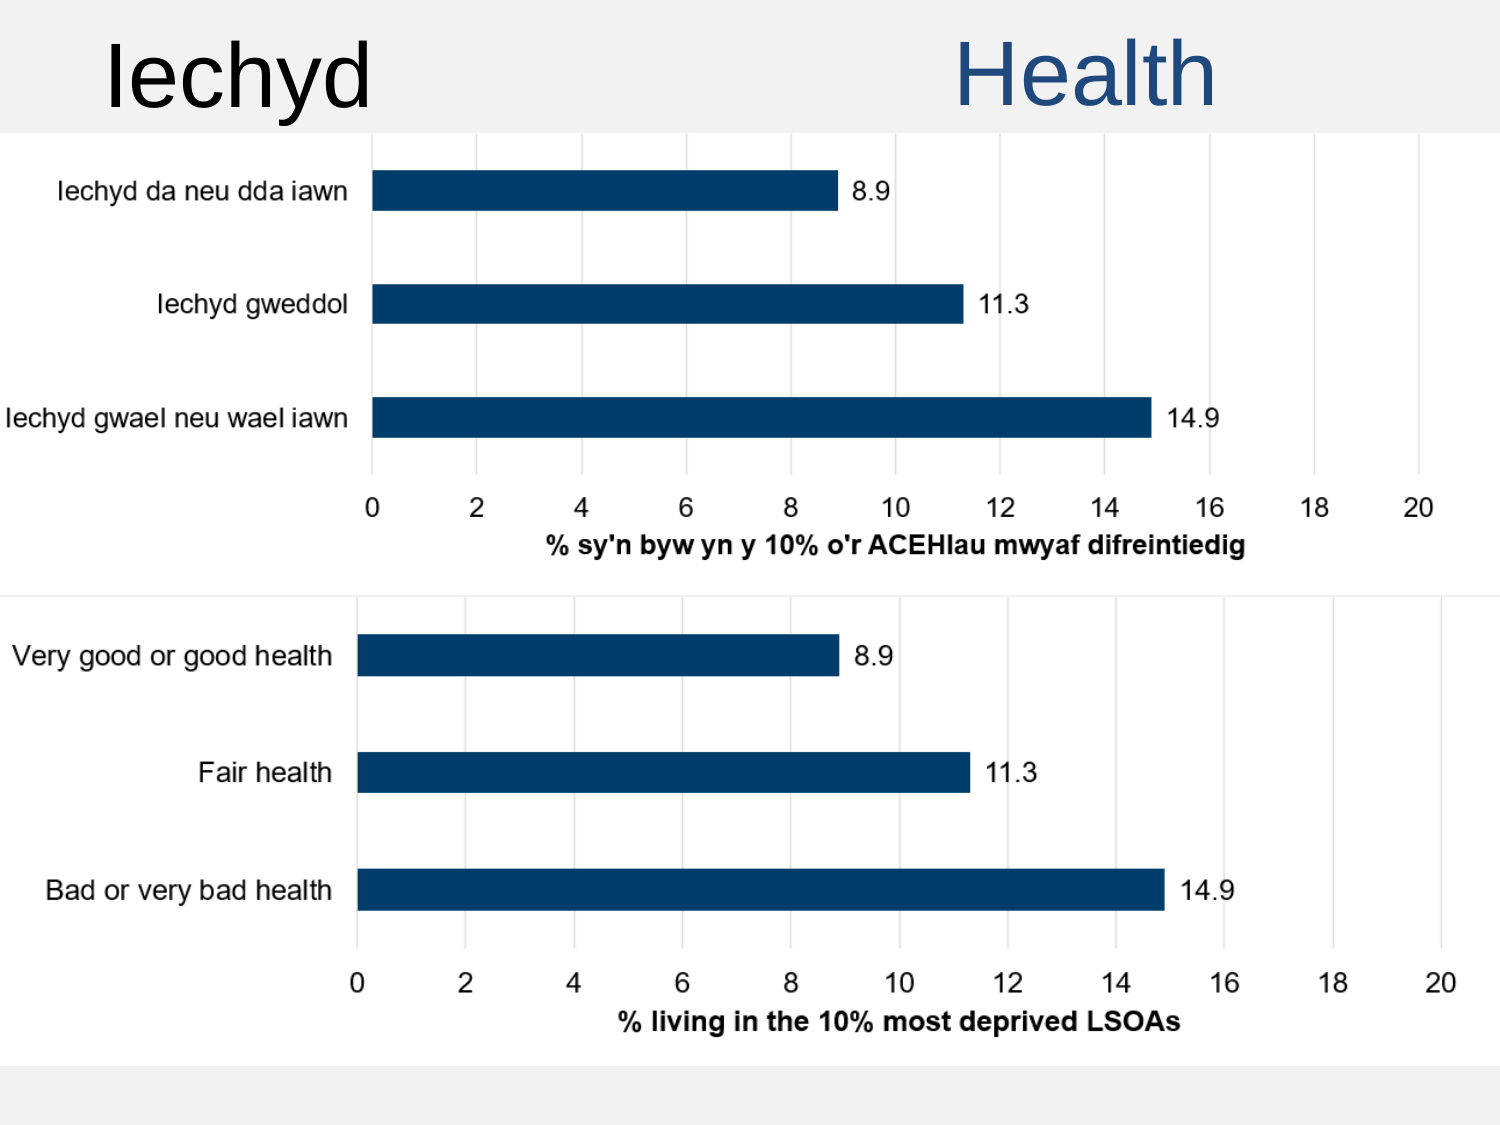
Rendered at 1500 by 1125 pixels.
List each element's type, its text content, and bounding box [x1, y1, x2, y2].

picture [0, 133, 1500, 595]
text_box Health [938, 6, 1500, 133]
picture [0, 597, 1500, 1066]
text_box Iechyd [88, 8, 799, 135]
